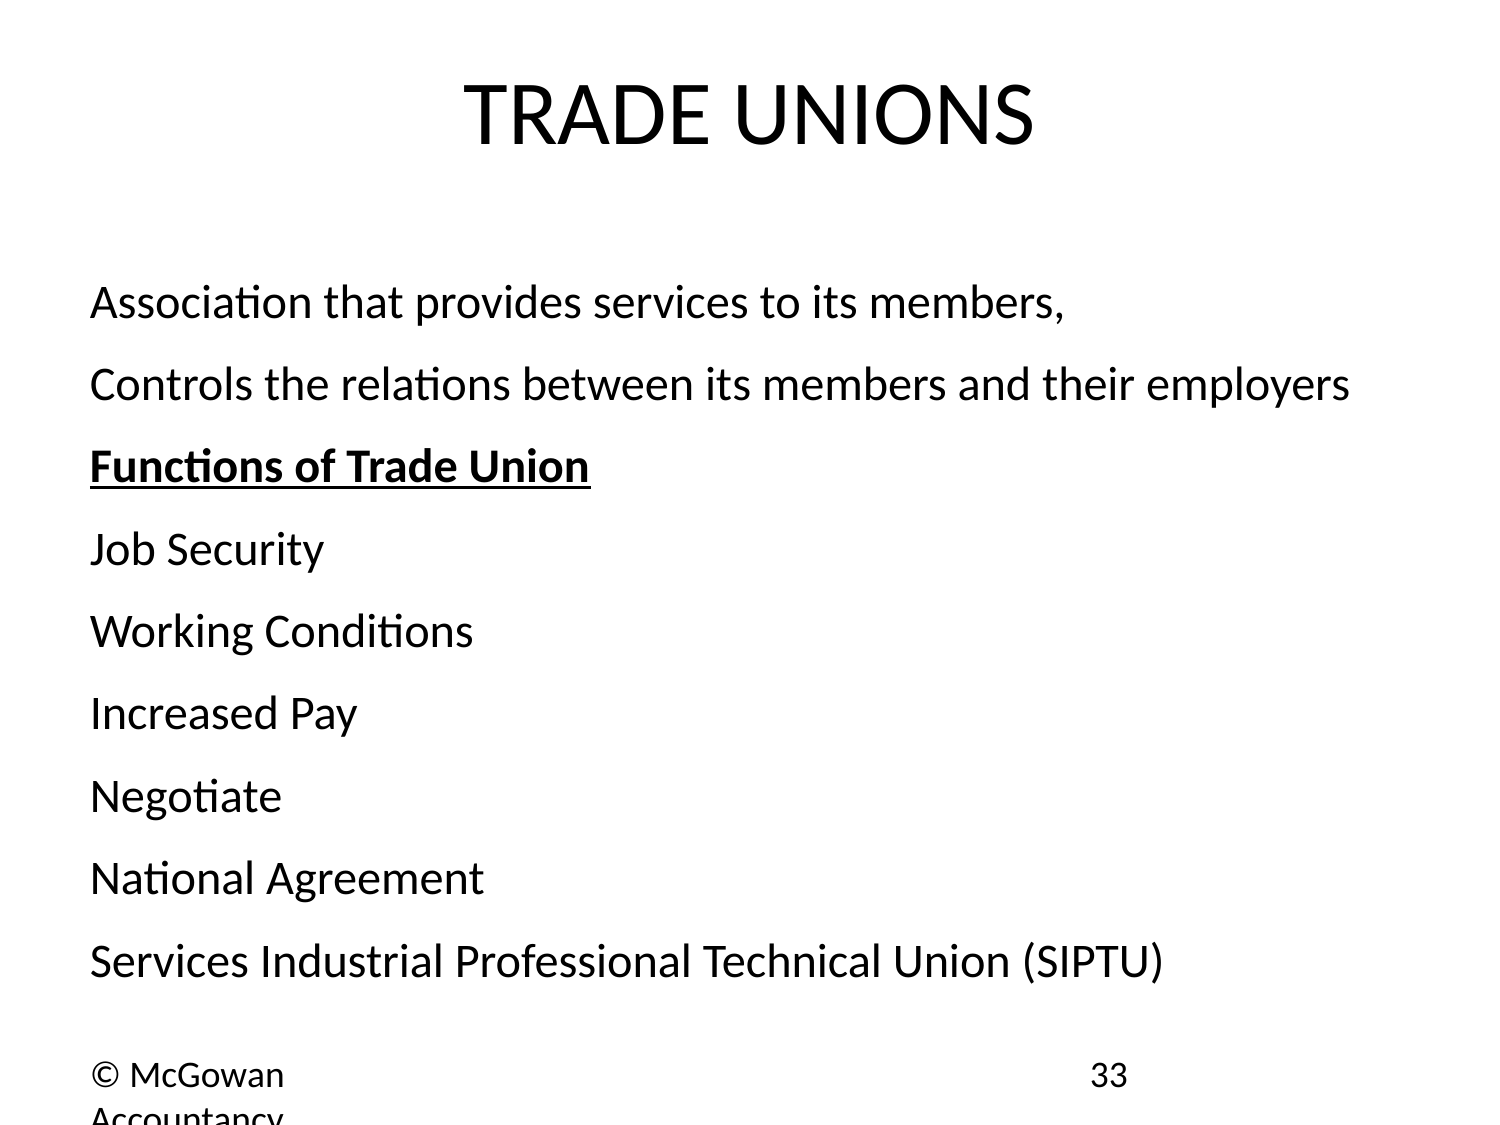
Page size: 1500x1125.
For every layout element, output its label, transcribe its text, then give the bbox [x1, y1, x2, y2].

list Association that provides services to its members, Controls the relations between its members and their employers Functions of Trade Union Job Security Working Conditions Increased Pay Negotiate National Agreement Services Industrial Professional Technical Union (SIPTU) [75, 262, 1425, 1005]
text_box © McGowan Accountancy Services [75, 1042, 425, 1103]
text_box [1074, 1042, 1425, 1103]
title TRADE UNIONS [75, 45, 1425, 233]
